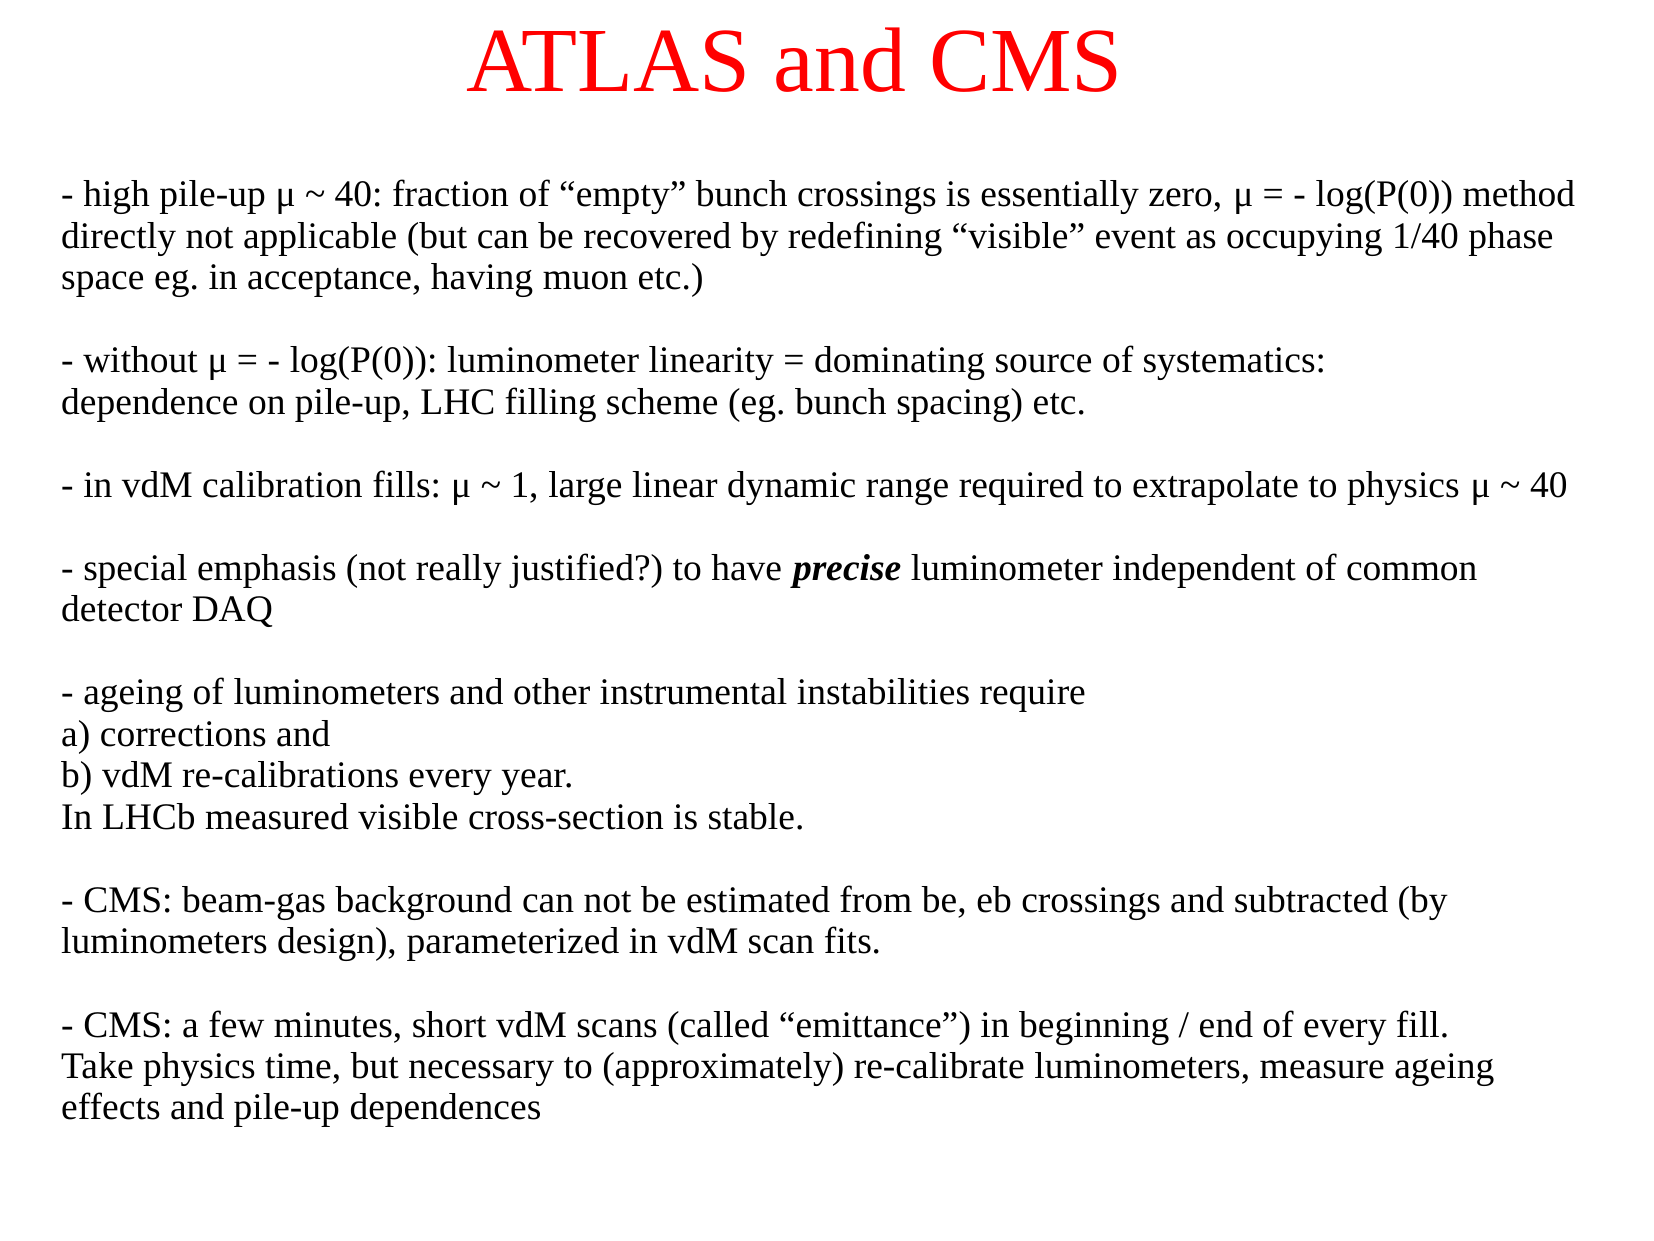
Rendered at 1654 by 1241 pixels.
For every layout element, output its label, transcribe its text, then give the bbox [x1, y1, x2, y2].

text_box - high pile-up μ ~ 40: fraction of “empty” bunch crossings is essentially zero, μ = - log(P(0)) method directly not applicable (but can be recovered by redefining “visible” event as occupying 1/40 phase space eg. in acceptance, having muon etc.) - without μ = - log(P(0)): luminometer linearity = dominating source of systematics: dependence on pile-up, LHC filling scheme (eg. bunch spacing) etc. - in vdM calibration fills: μ ~ 1, large linear dynamic range required to extrapolate to physics μ ~ 40 - special emphasis (not really justified?) to have precise luminometer independent of common detector DAQ - ageing of luminometers and other instrumental instabilities require a) corrections and b) vdM re-calibrations every year. In LHCb measured visible cross-section is stable. - CMS: beam-gas background can not be estimated from be, eb crossings and subtracted (by luminometers design), parameterized in vdM scan fits. - CMS: a few minutes, short vdM scans (called “emittance”) in beginning / end of every fill. Take physics time, but necessary to (approximately) re-calibrate luminometers, measure ageing effects and pile-up dependences [46, 165, 1617, 1219]
text_box ATLAS and CMS [45, 1, 1546, 220]
